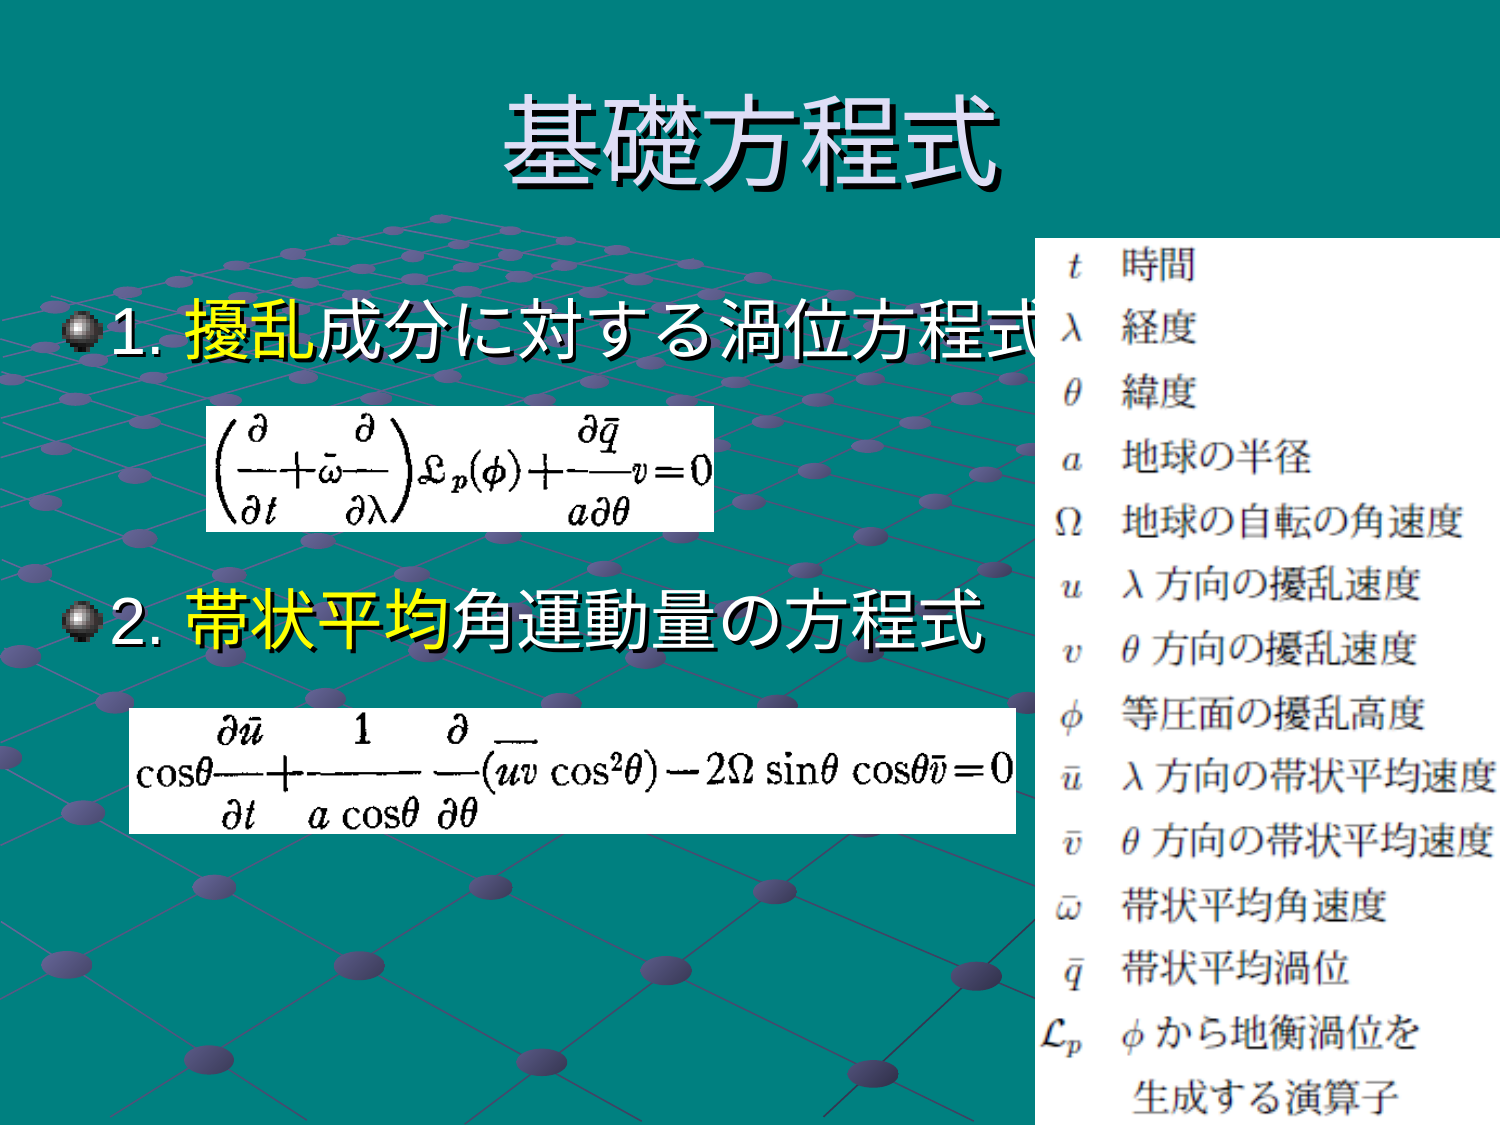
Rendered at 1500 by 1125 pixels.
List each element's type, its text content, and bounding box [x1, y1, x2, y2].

picture [1035, 238, 1500, 1125]
text_box 1. 擾乱成分に対する渦位方程式 2. 帯状平均角運動量の方程式 [39, 280, 1035, 1025]
picture [54, 303, 103, 352]
picture [129, 708, 1016, 834]
text_box 基礎方程式 [75, 45, 1426, 233]
picture [54, 593, 103, 642]
picture [206, 406, 714, 532]
